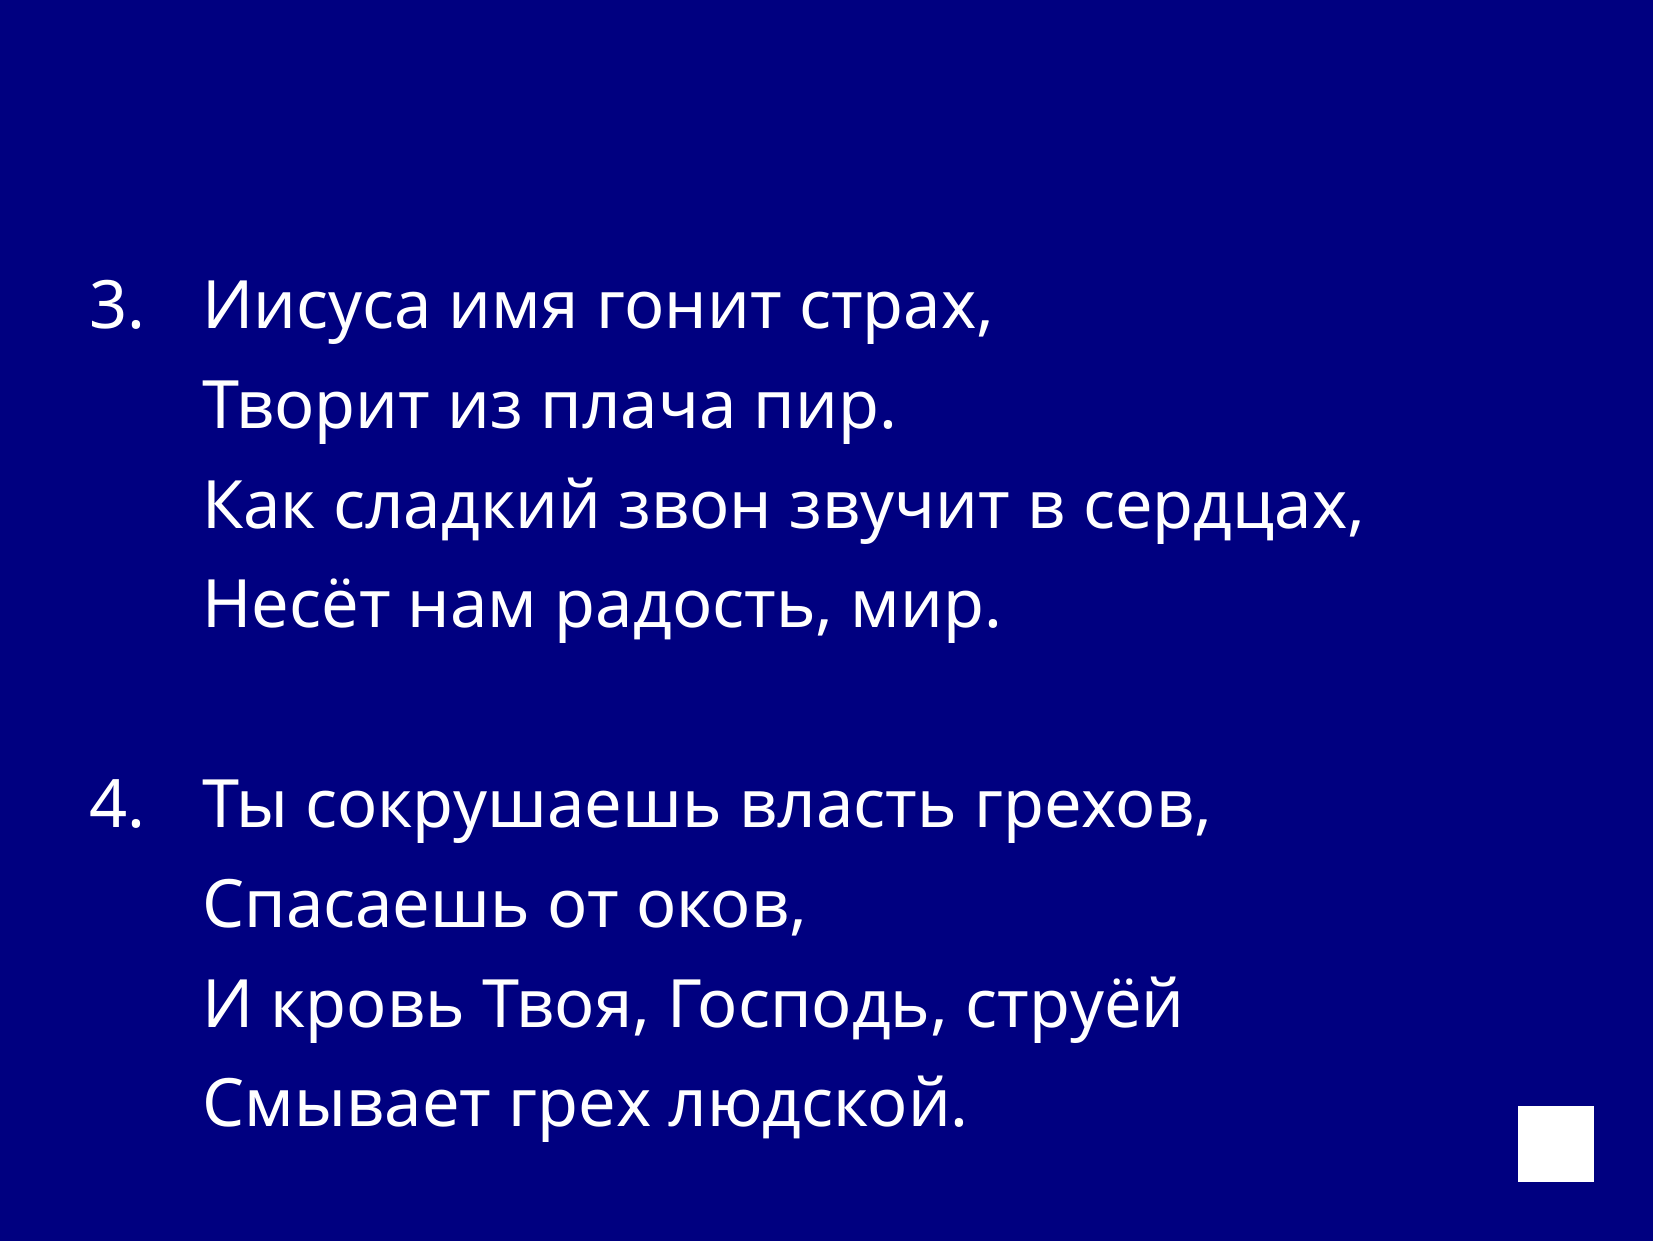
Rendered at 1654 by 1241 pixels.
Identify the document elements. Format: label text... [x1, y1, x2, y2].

text_box 3. Иисуса имя гонит страх, Творит из плача пир. Как сладкий звон звучит в сердцах, Несёт нам радость, мир. 4. Ты сокрушаешь власть грехов, Спасаешь от оков, И кровь Твоя, Господь, струёй Смывает грех людской. [75, 150, 1576, 1163]
text_box [1518, 1106, 1594, 1182]
